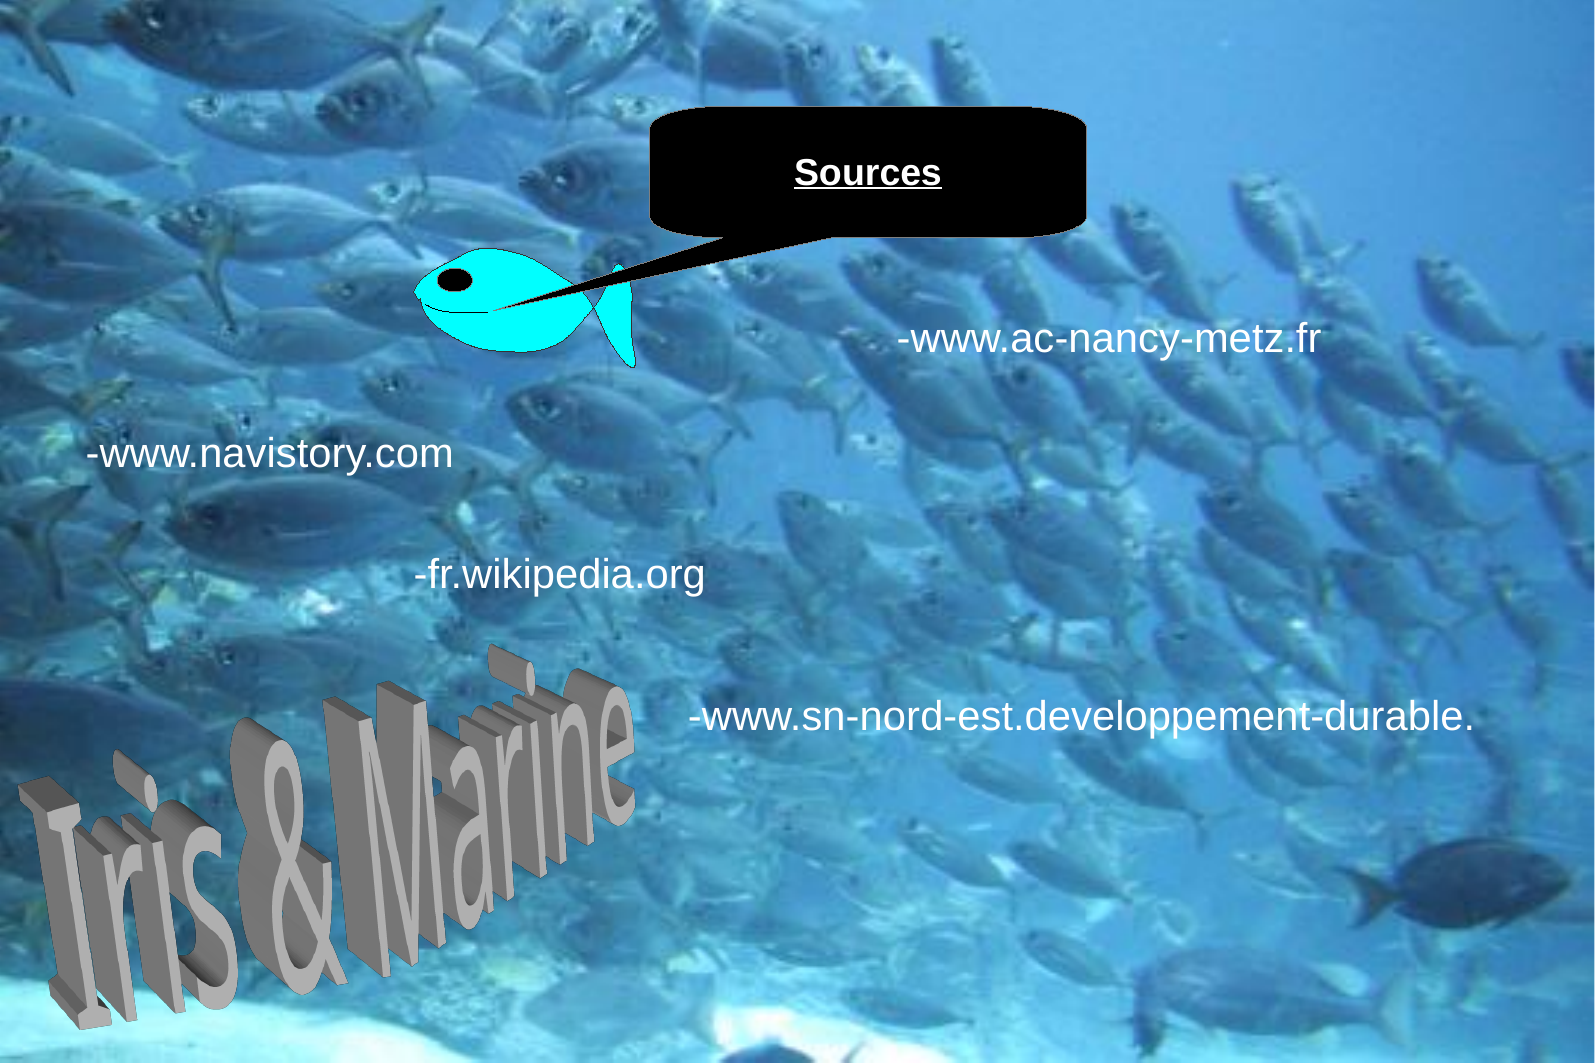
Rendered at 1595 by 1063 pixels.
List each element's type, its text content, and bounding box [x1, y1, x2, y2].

picture [0, 0, 1595, 1063]
text_box [413, 268, 636, 368]
text_box -www.sn-nord-est.developpement-durable. [673, 685, 1595, 785]
text_box Sources [493, 106, 1087, 311]
text_box -fr.wikipedia.org [398, 543, 945, 605]
text_box [610, 269, 621, 273]
title Sources [129, 82, 1503, 269]
text_box -www.navistory.com [70, 422, 1470, 485]
text_box -www.ac-nancy-metz.fr [881, 307, 1595, 407]
